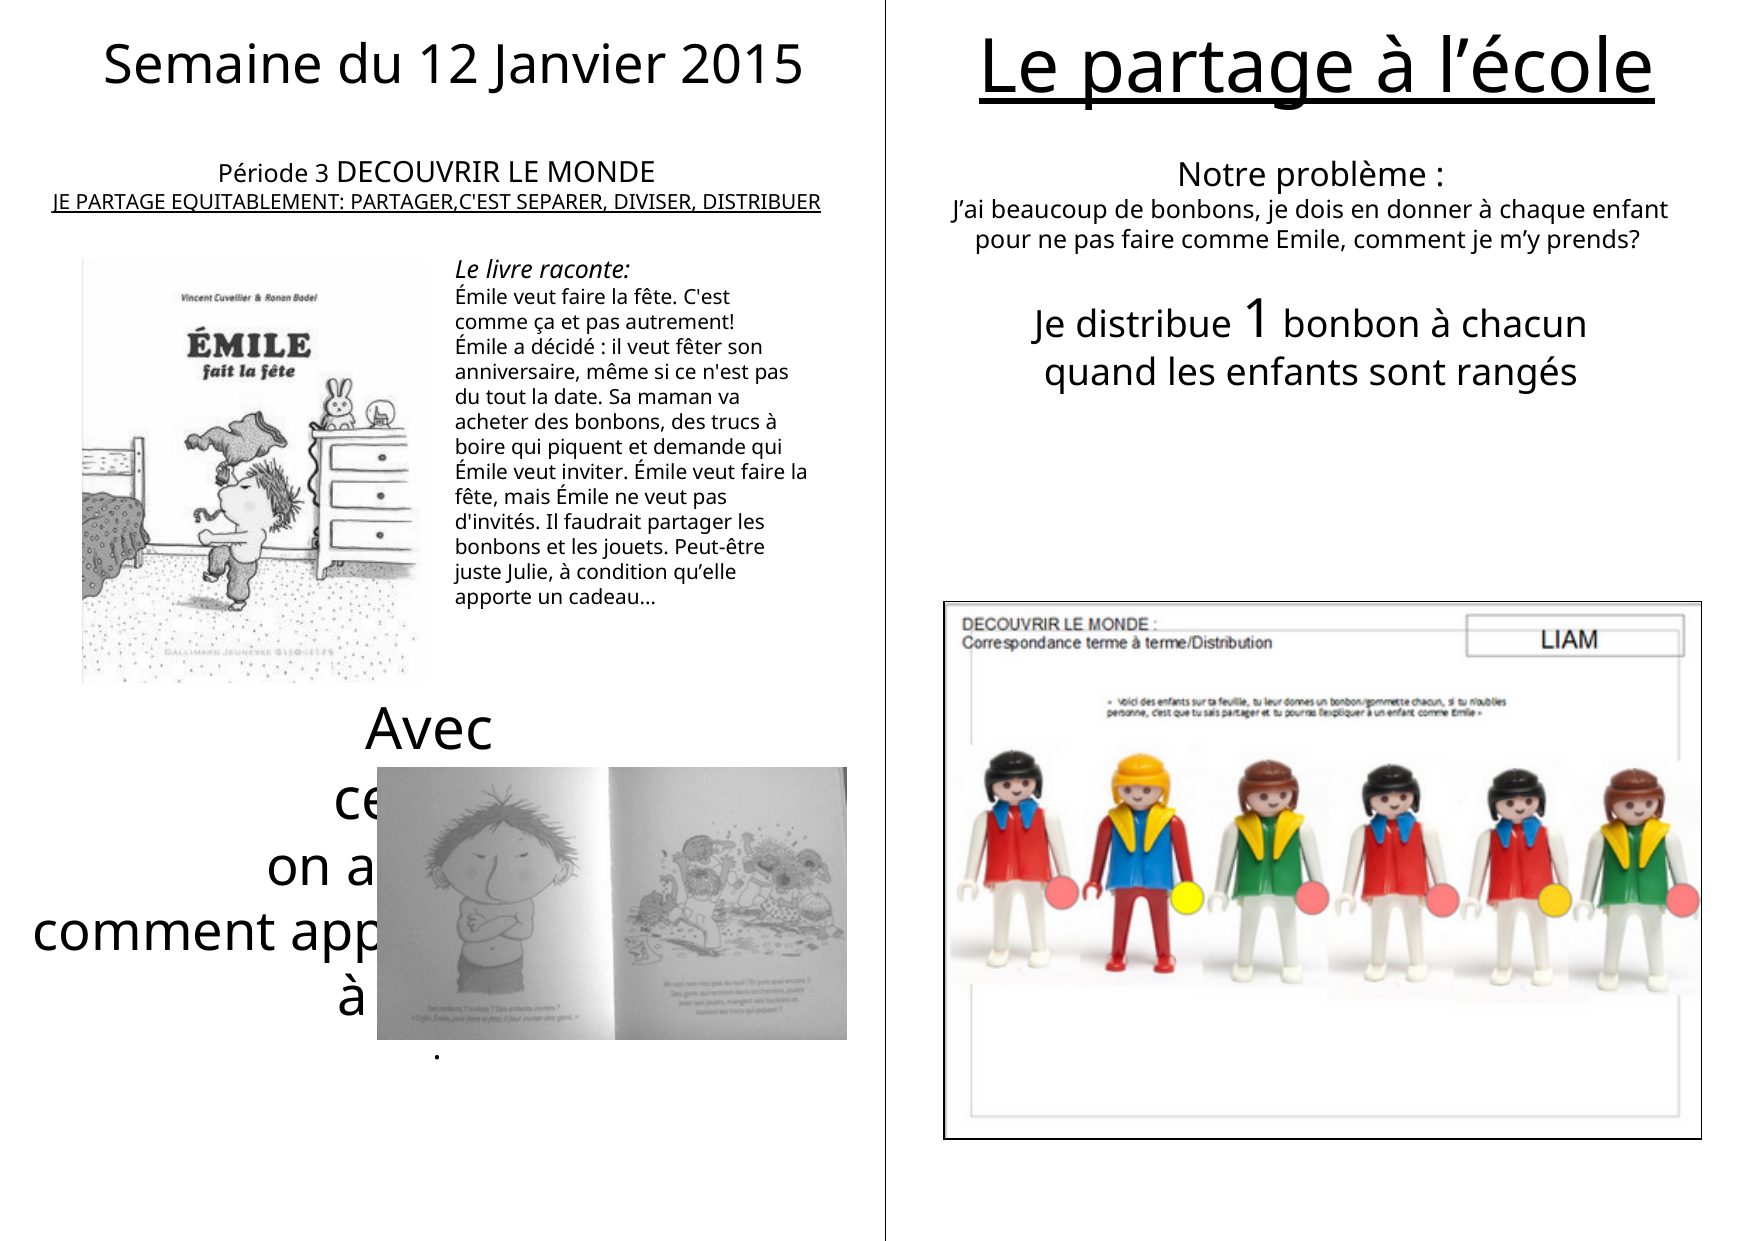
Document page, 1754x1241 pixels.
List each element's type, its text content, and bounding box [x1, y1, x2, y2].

text_box Semaine du 12 Janvier 2015 [47, 23, 863, 119]
text_box Avec ce livre, on a cherché comment apprendre à partager à Emile . [23, 685, 851, 1241]
text_box Période 3 DECOUVRIR LE MONDE JE PARTAGE EQUITABLEMENT: PARTAGER,C'EST SEPARER, DIVISER, DISTRIBUER [11, 147, 863, 254]
picture [377, 767, 847, 1040]
text_box Notre problème : J’ai beaucoup de bonbons, je dois en donner à chaque enfant pour ne pas faire comme Emile, comment je m’y prends? Je distribue 1 bonbon à chacun quand les enfants sont rangés [921, 147, 1701, 1093]
text_box Le livre raconte: Émile veut faire la fête. C'est comme ça et pas autrement! Émile a décidé : il veut fêter son anniversaire, même si ce n'est pas du tout la date. Sa maman va acheter des bonbons, des trucs à boire qui piquent et demande qui Émile veut inviter. Émile veut faire la fête, mais Émile ne veut pas d'invités. Il faudrait partager les bonbons et les jouets. Peut-être juste Julie, à condition qu’elle apporte un cadeau… [448, 247, 815, 674]
text_box Le partage à l’école [897, 11, 1737, 1170]
picture [944, 602, 1701, 1139]
picture [82, 259, 426, 683]
